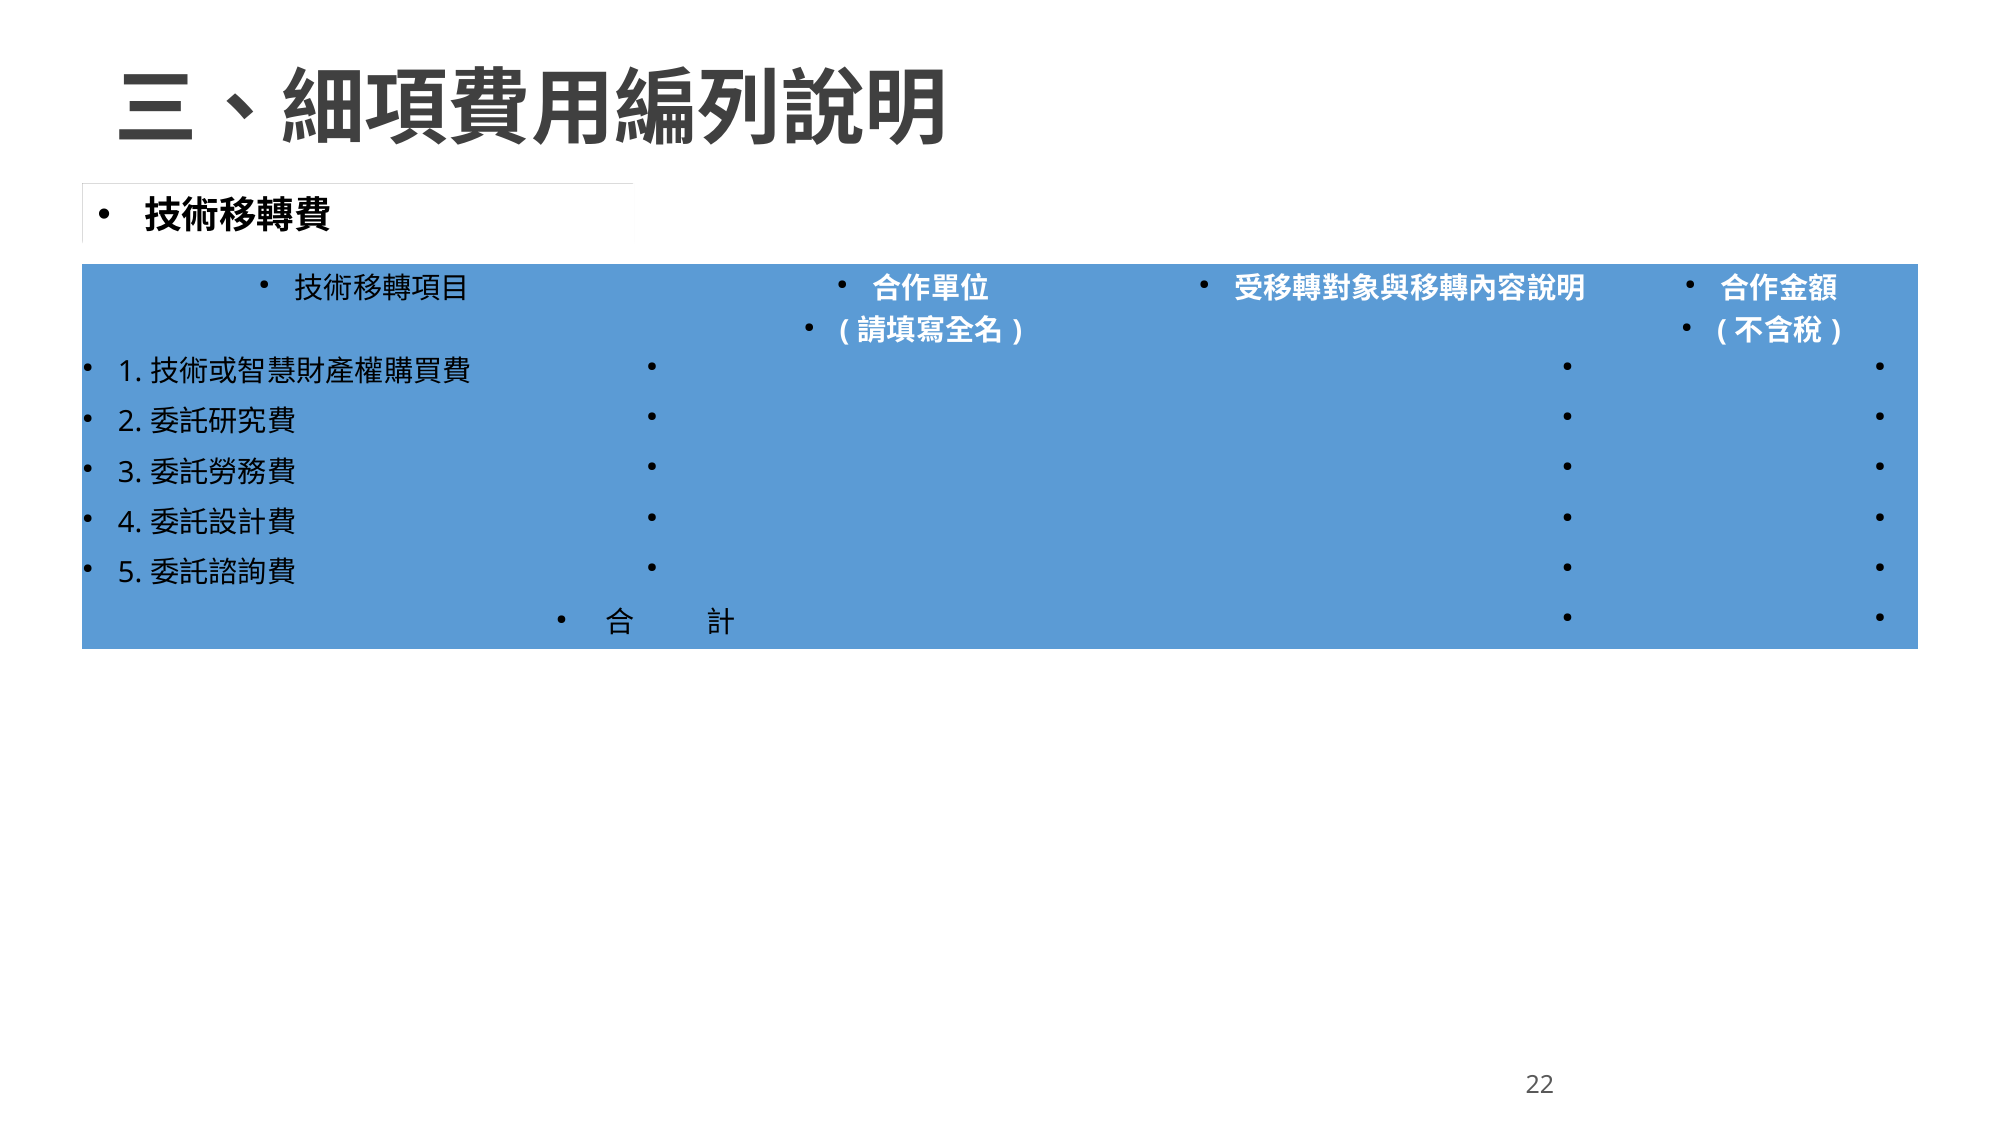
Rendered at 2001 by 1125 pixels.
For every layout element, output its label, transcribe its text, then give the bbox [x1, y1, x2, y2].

table_cell 4.委託設計費 [82, 498, 647, 549]
text_box 技術移轉費 [82, 183, 635, 245]
table_cell [1180, 549, 1605, 599]
table_cell 1.技術或智慧財產權購買費 [82, 348, 647, 398]
table_cell [1180, 498, 1605, 549]
table_cell 2.委託研究費 [82, 398, 647, 448]
table_cell [1605, 549, 1918, 599]
table_cell 合 計 [82, 599, 1180, 649]
table_cell [1605, 348, 1918, 398]
table_cell [647, 549, 1180, 599]
table_cell [647, 448, 1180, 498]
table_cell 5.委託諮詢費 [82, 549, 647, 599]
title 三、細項費用編列說明 [99, 56, 1900, 166]
table_cell [1605, 498, 1918, 549]
table_cell [1180, 348, 1605, 398]
table_cell [1180, 599, 1605, 649]
table_cell [1180, 398, 1605, 448]
table_cell [647, 398, 1180, 448]
table_cell [1605, 398, 1918, 448]
table_header 受移轉對象與移轉內容說明 [1180, 264, 1605, 348]
table_header 合作單位 (請填寫全名) [647, 264, 1180, 348]
table_cell [647, 498, 1180, 549]
table_cell 3.委託勞務費 [82, 448, 647, 498]
table_header 技術移轉項目 [82, 264, 647, 348]
text_box 22 [1510, 1061, 1961, 1097]
table_cell [647, 348, 1180, 398]
table_cell [1605, 599, 1918, 649]
table_header 合作金額 (不含稅) [1605, 264, 1918, 348]
table_cell [1605, 448, 1918, 498]
table_cell [1180, 448, 1605, 498]
